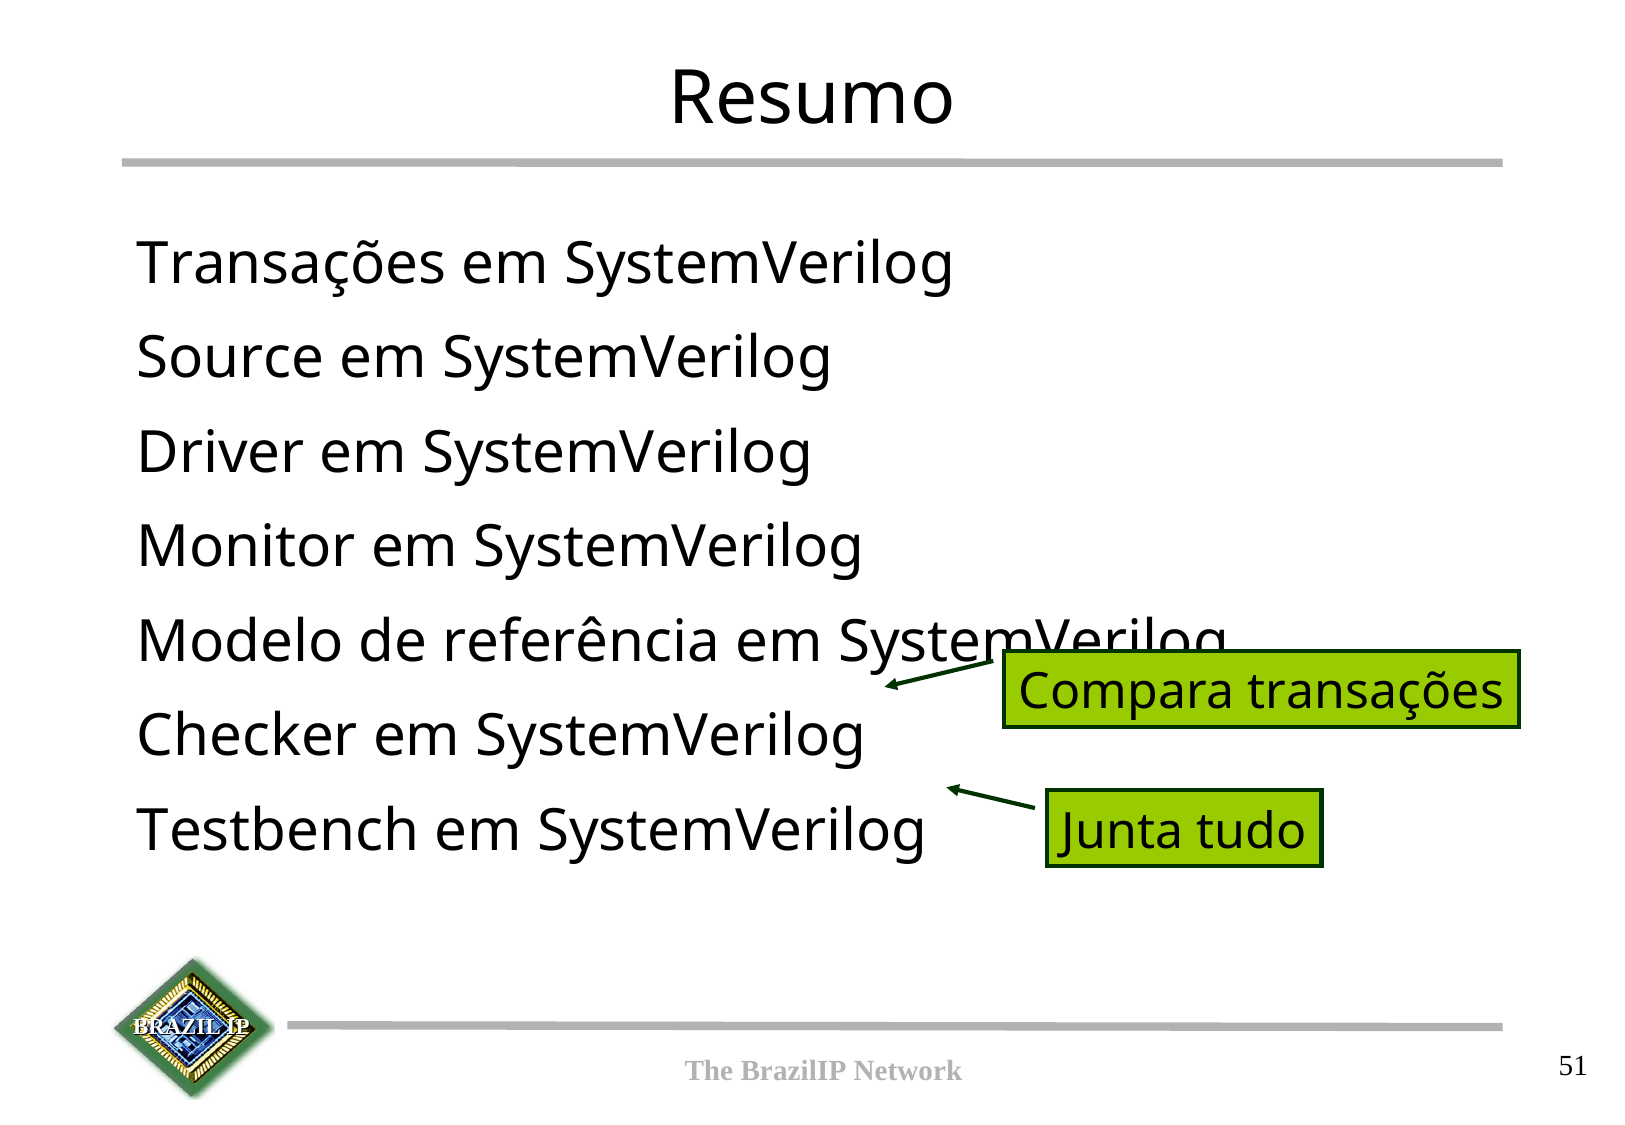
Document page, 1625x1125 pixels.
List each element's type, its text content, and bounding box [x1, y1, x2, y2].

picture [108, 953, 275, 1100]
text_box Junta tudo [1047, 790, 1322, 866]
text_box Compara transações [1004, 651, 1519, 727]
list Transações em SystemVerilog Source em SystemVerilog Driver em SystemVerilog Monitor em SystemVerilog Modelo de referência em SystemVerilog Checker em SystemVerilog Testbench em SystemVerilog [121, 212, 1488, 943]
title Resumo [121, 41, 1503, 147]
